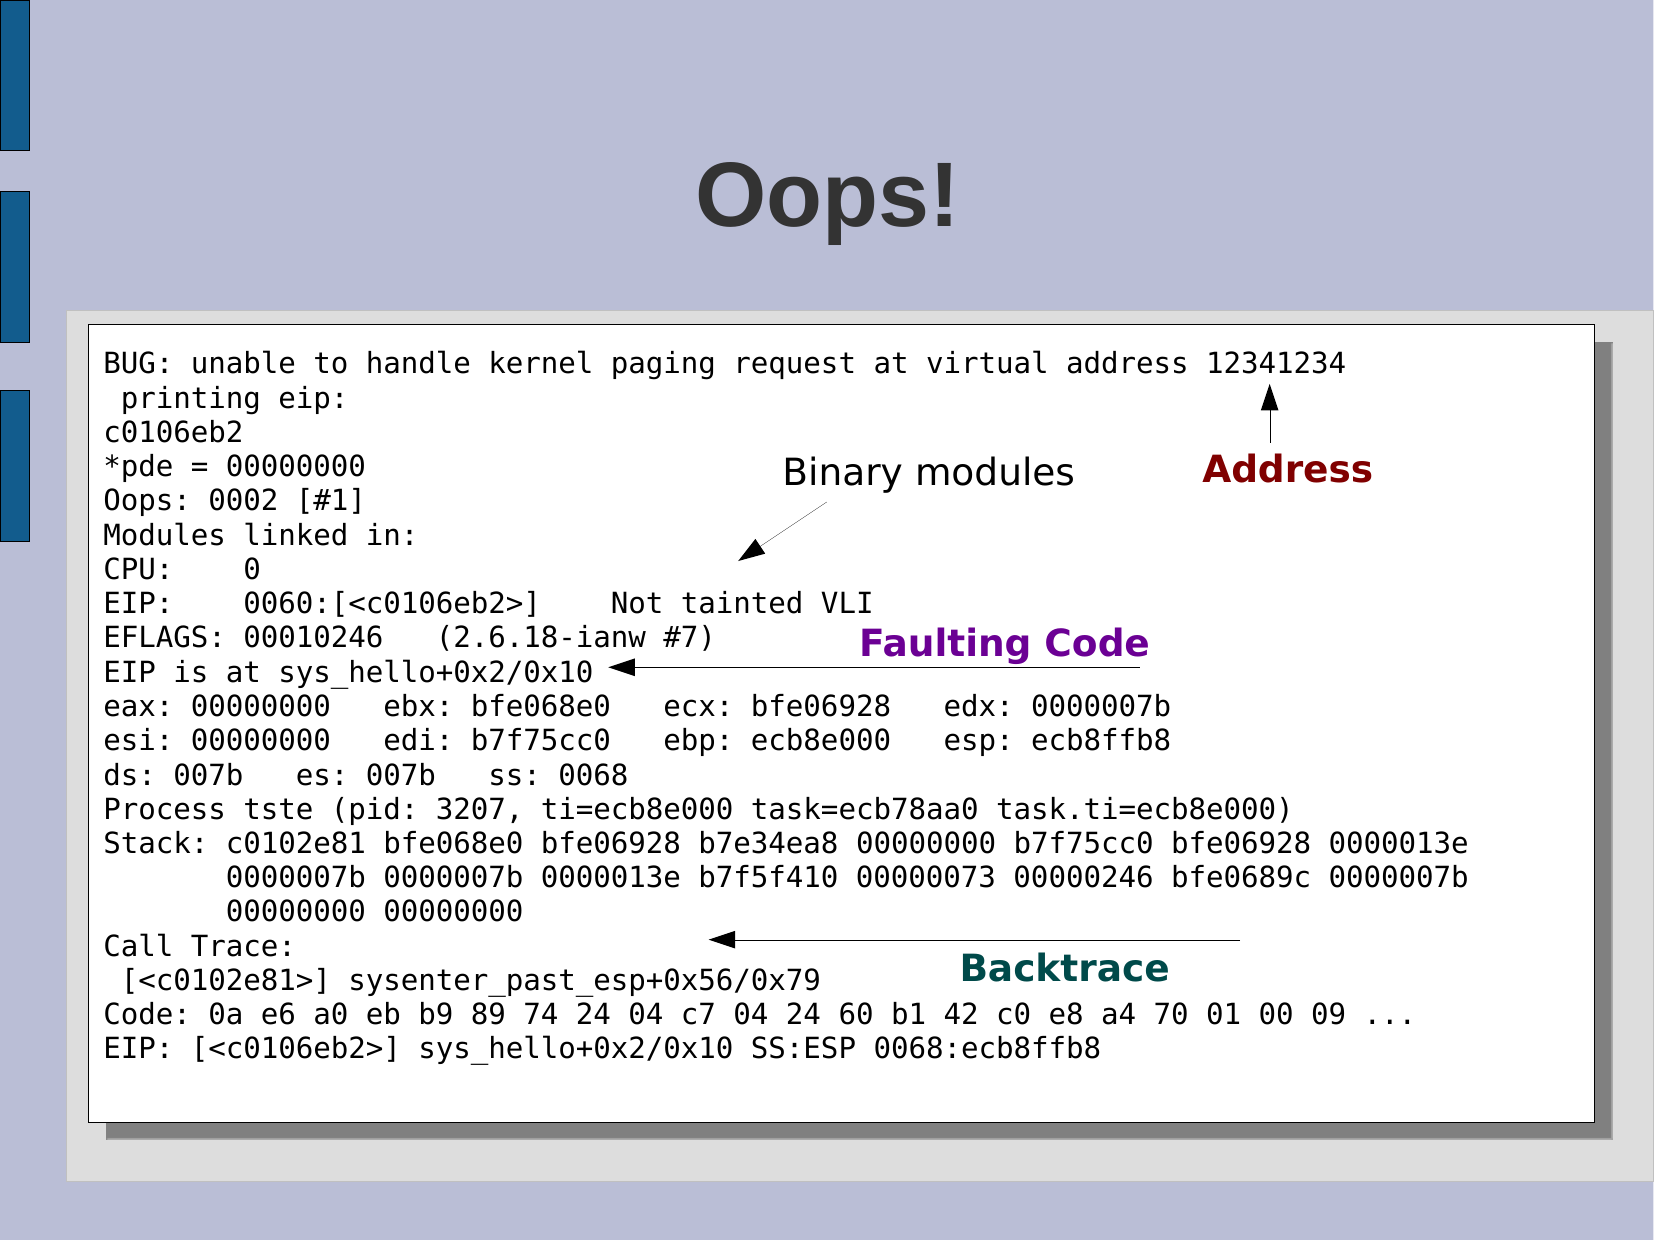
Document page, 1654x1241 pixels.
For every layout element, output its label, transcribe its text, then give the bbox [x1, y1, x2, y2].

text_box Backtrace [944, 939, 1329, 999]
text_box BUG: unable to handle kernel paging request at virtual address 12341234 printing eip: c0106eb2 *pde = 00000000 Oops: 0002 [#1] Modules linked in: CPU: 0 EIP: 0060:[<c0106eb2>] Not tainted VLI EFLAGS: 00010246 (2.6.18-ianw #7) EIP is at sys_hello+0x2/0x10 eax: 00000000 ebx: bfe068e0 ecx: bfe06928 edx: 0000007b esi: 00000000 edi: b7f75cc0 ebp: ecb8e000 esp: ecb8ffb8 ds: 007b es: 007b ss: 0068 Process tste (pid: 3207, ti=ecb8e000 task=ecb78aa0 task.ti=ecb8e000) Stack: c0102e81 bfe068e0 bfe06928 b7e34ea8 00000000 b7f75cc0 bfe06928 0000013e 0000007b 0000007b 0000013e b7f5f410 00000073 00000246 bfe0689c 0000007b 00000000 00000000 Call Trace: [<c0102e81>] sysenter_past_esp+0x56/0x79 Code: 0a e6 a0 eb b9 89 74 24 04 c7 04 24 60 b1 42 c0 e8 a4 70 01 00 09 ... EIP: [<c0106eb2>] sys_hello+0x2/0x10 SS:ESP 0068:ecb8ffb8 [88, 324, 1595, 1123]
text_box Faulting Code [844, 614, 1229, 673]
text_box Binary modules [767, 442, 1152, 502]
title Oops! [121, 98, 1534, 291]
text_box Address [1187, 439, 1424, 499]
